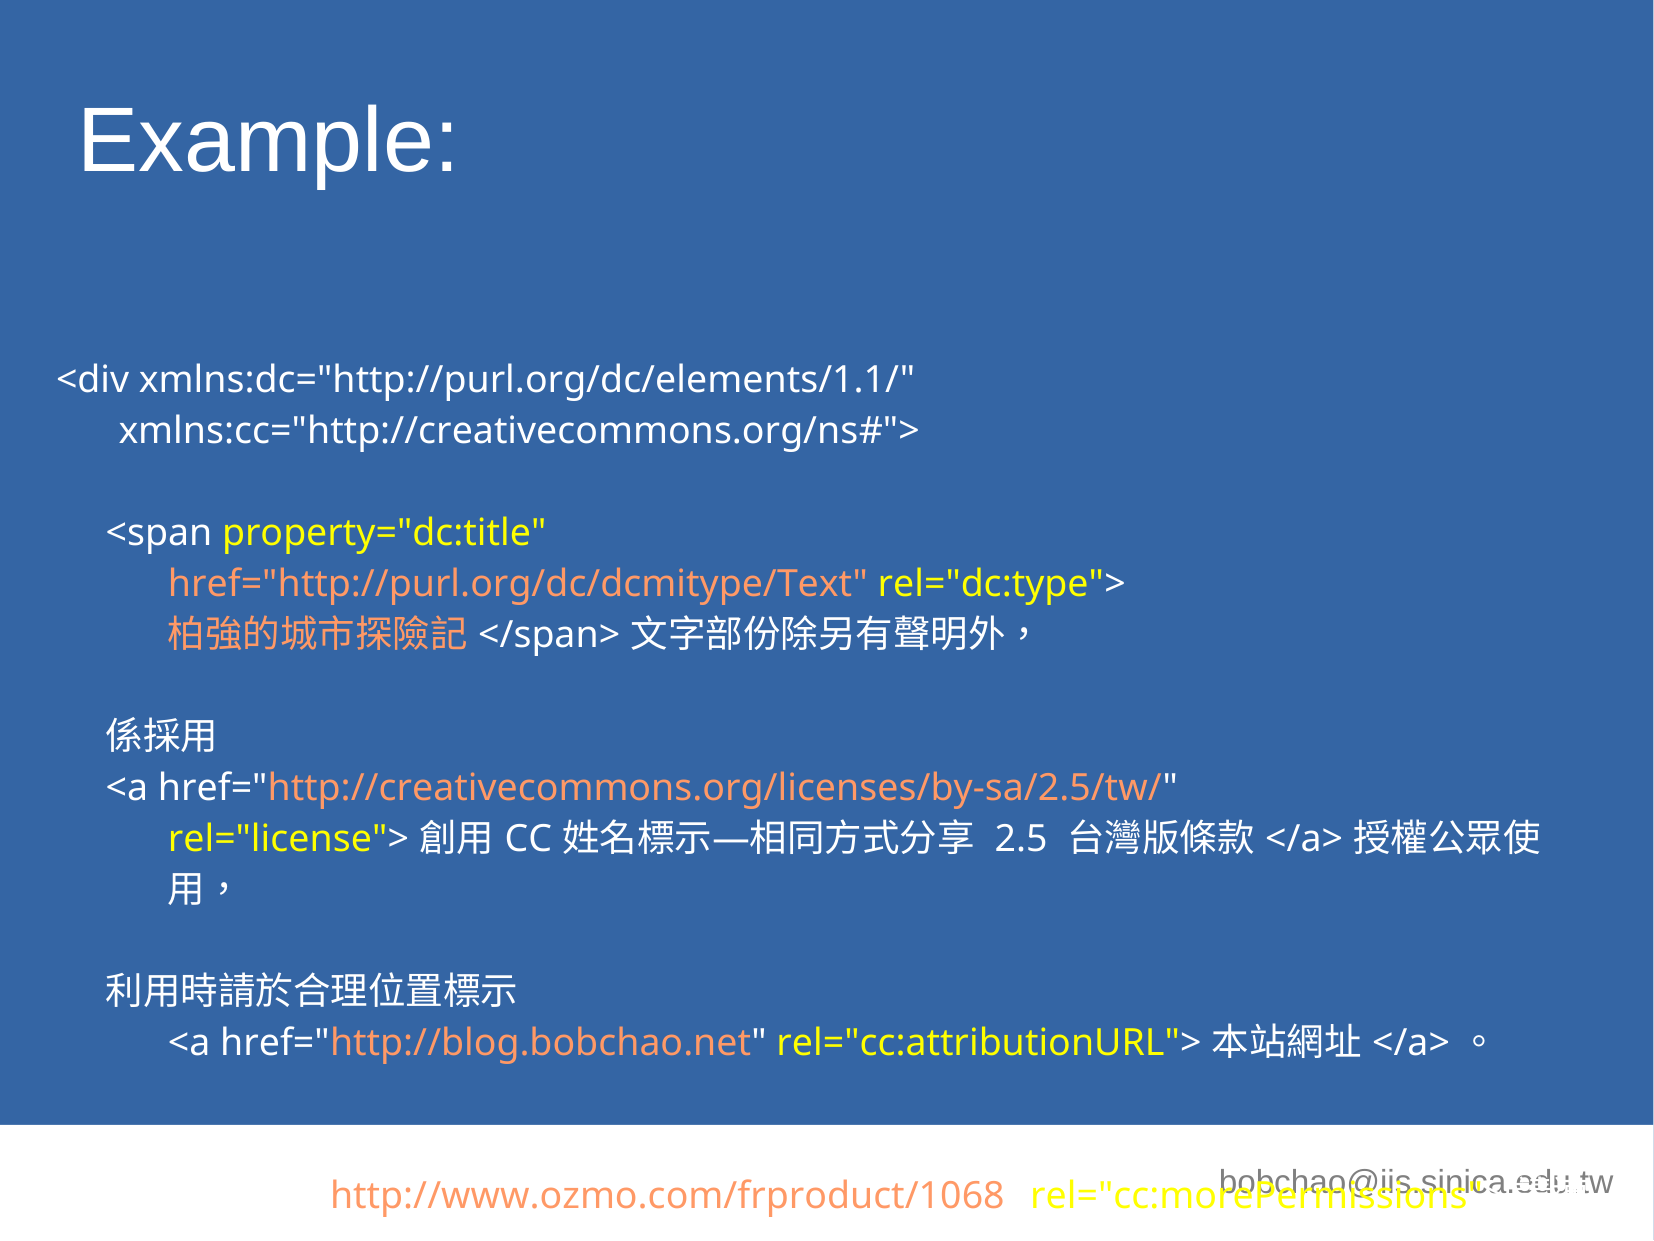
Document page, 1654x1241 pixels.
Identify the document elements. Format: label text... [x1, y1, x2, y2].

title Example: [77, 43, 1566, 237]
text_box <div xmlns:dc="http://purl.org/dc/elements/1.1/" xmlns:cc="http://creativecommons.org/ns#"> <span property="dc:title" href="http://purl.org/dc/dcmitype/Text" rel="dc:type"> 柏強的城市探險記</span>文字部份除另有聲明外， 係採用 <a href="http://creativecommons.org/licenses/by-sa/2.5/tw/" rel="license">創用CC姓名標示—相同方式分享 2.5 台灣版條款</a>授權公眾使用， 利用時請於合理位置標示 <a href="http://blog.bobchao.net" rel="cc:attributionURL">本站網址</a>。 其他使用範圍 <a href="http://www.ozmo.com/frproduct/1068" rel="cc:morePermissions">請連絡我</a>。 </div> [41, 344, 1625, 1035]
